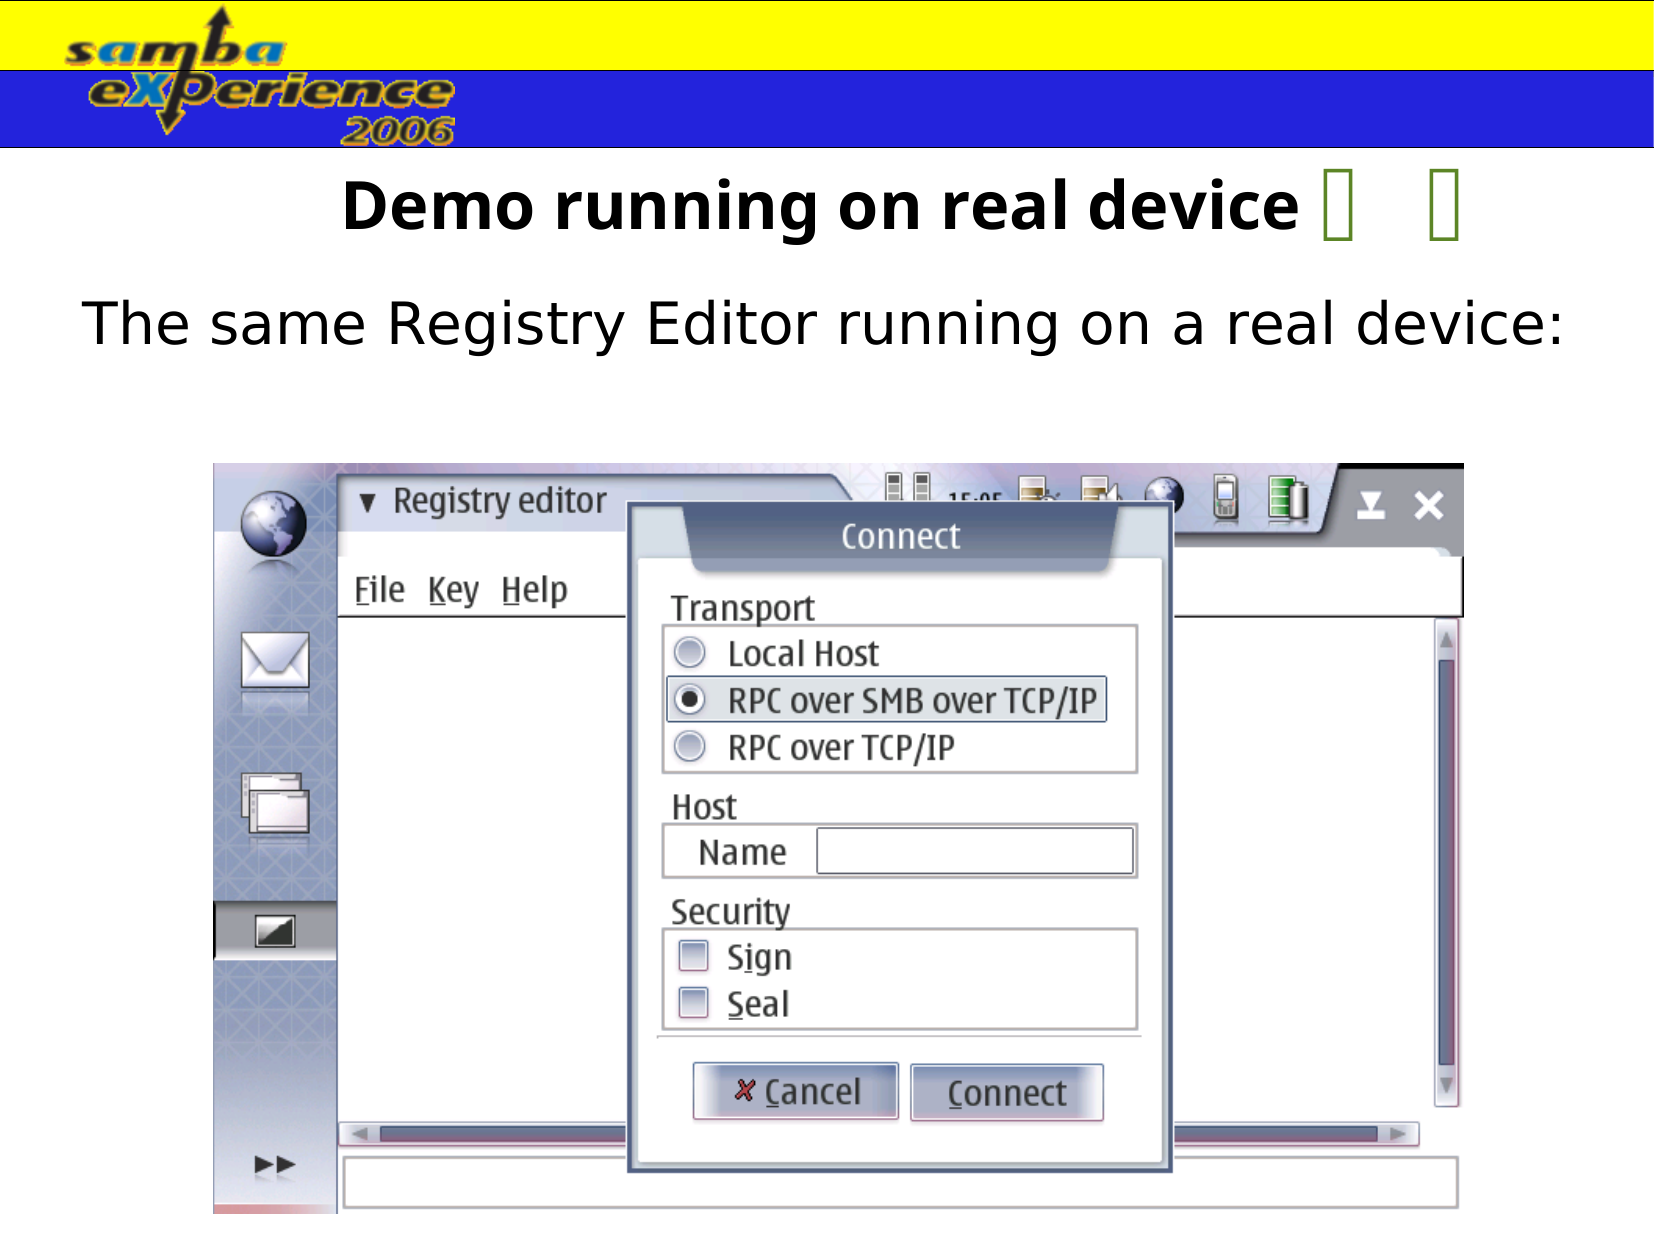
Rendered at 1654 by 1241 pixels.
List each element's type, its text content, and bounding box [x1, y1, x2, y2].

text_box  [1411, 159, 1550, 281]
picture [64, 71, 455, 147]
picture [64, 2, 455, 70]
picture [213, 463, 1464, 1214]
picture [64, 148, 76, 154]
text_box  [1305, 159, 1411, 281]
title Demo running on real device [76, 99, 1565, 308]
list The same Registry Editor running on a real device: [82, 290, 1571, 1109]
